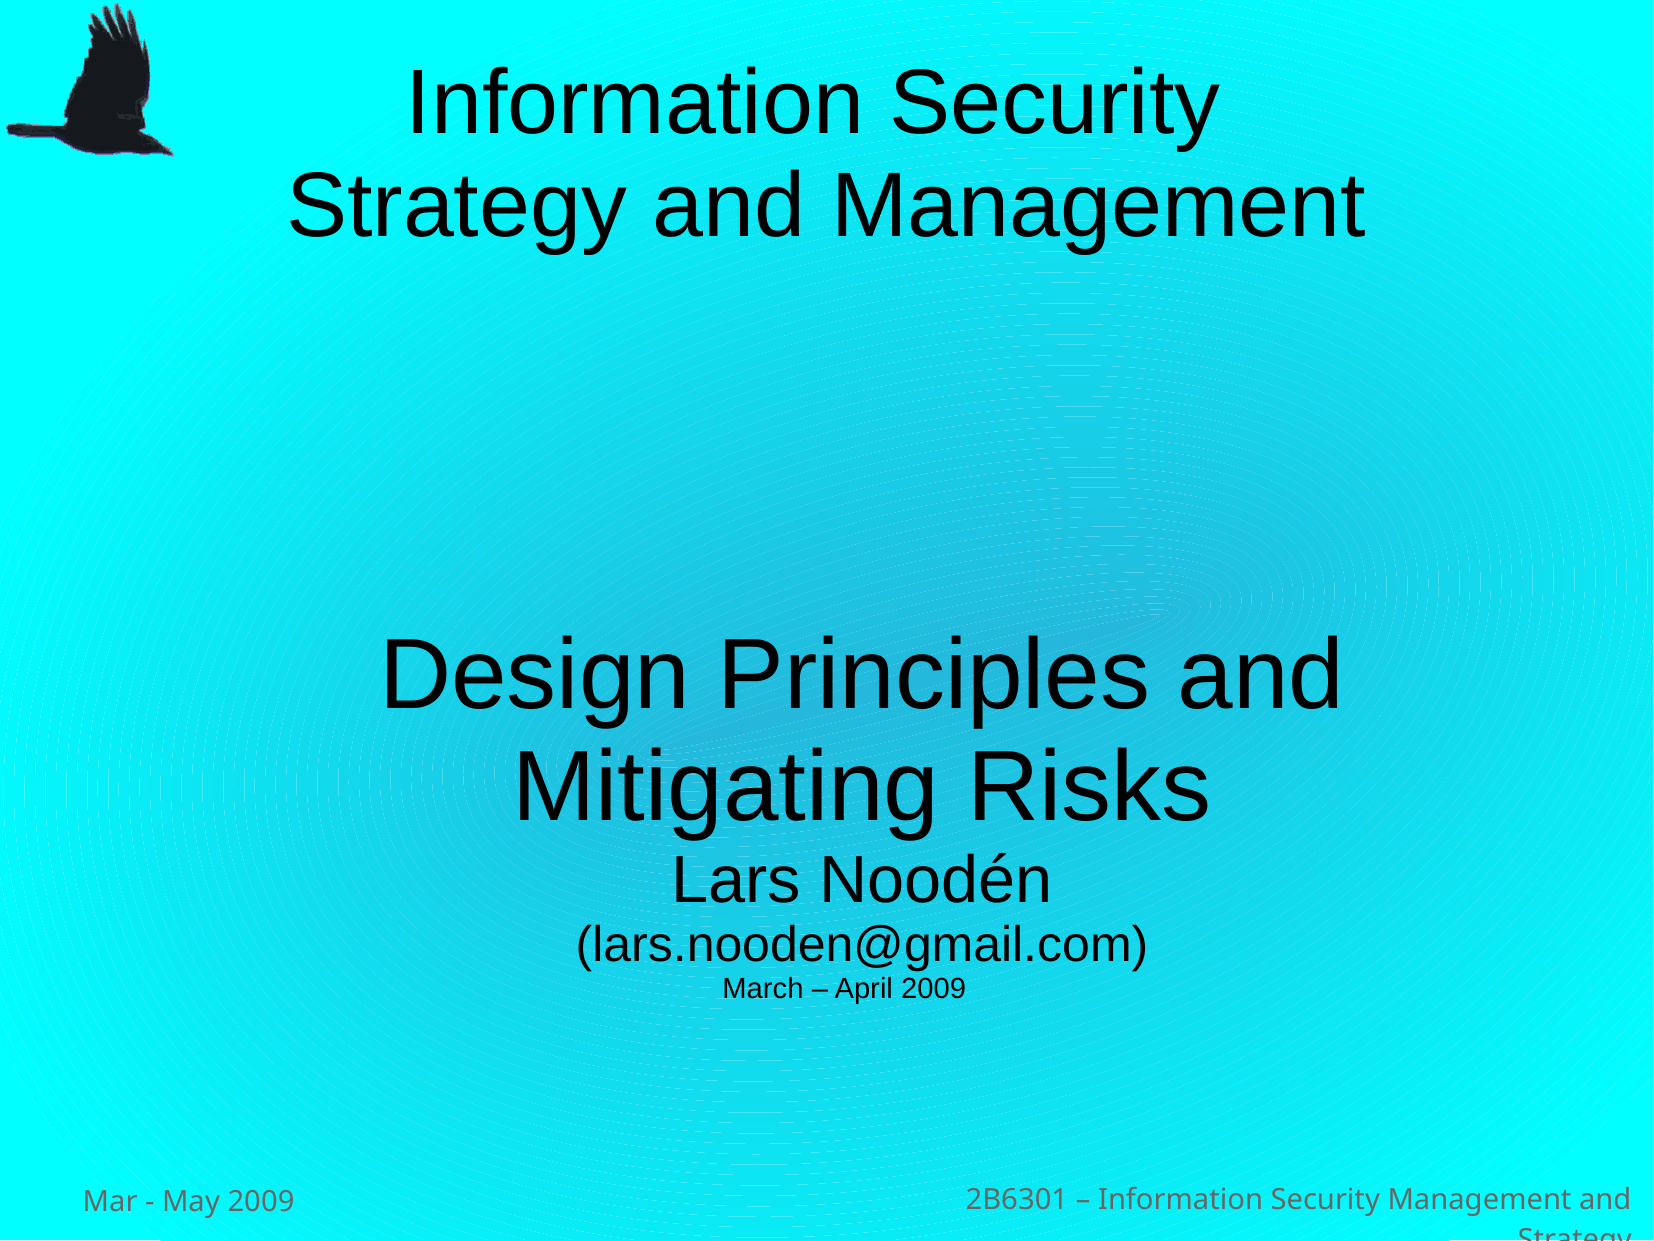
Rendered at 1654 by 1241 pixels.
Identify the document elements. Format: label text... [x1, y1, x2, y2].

picture [0, 0, 178, 160]
subtitle Design Principles and Mitigating Risks Lars Noodén (lars.nooden@gmail.com) March – April 2009 [82, 290, 1571, 1109]
title Information Security Strategy and Management [82, 49, 1571, 257]
